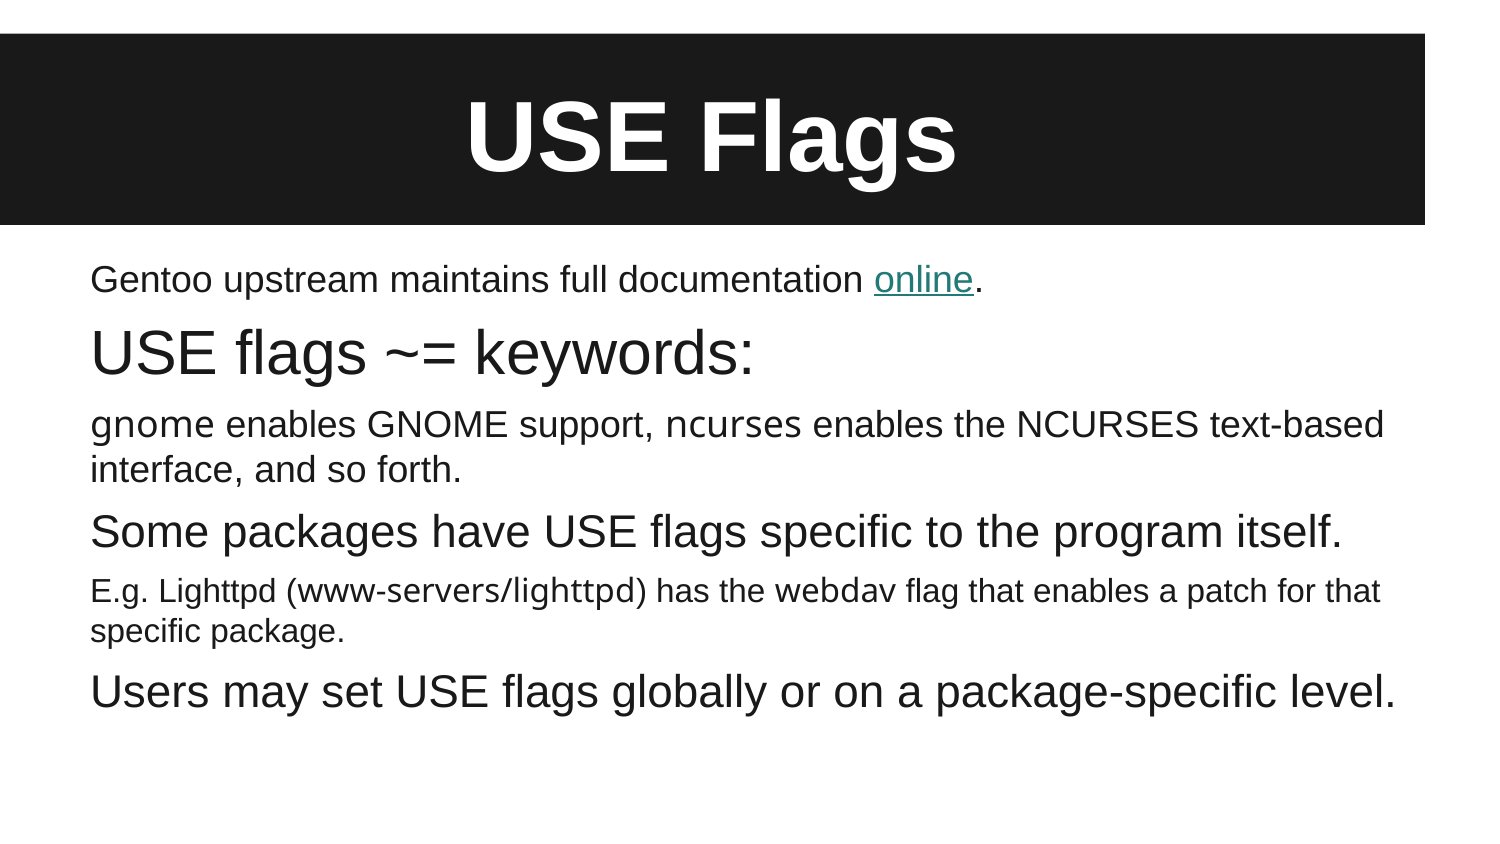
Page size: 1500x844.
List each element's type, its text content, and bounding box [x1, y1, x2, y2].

list Gentoo upstream maintains full documentation online. USE flags ~= keywords: gnome enables GNOME support, ncurses enables the NCURSES text-based interface, and so forth. Some packages have USE flags specific to the program itself. E.g. Lighttpd (www-servers/lighttpd) has the webdav flag that enables a patch for that specific package. Users may set USE flags globally or on a package-specific level. [75, 239, 1425, 808]
title USE Flags [0, 33, 1425, 229]
